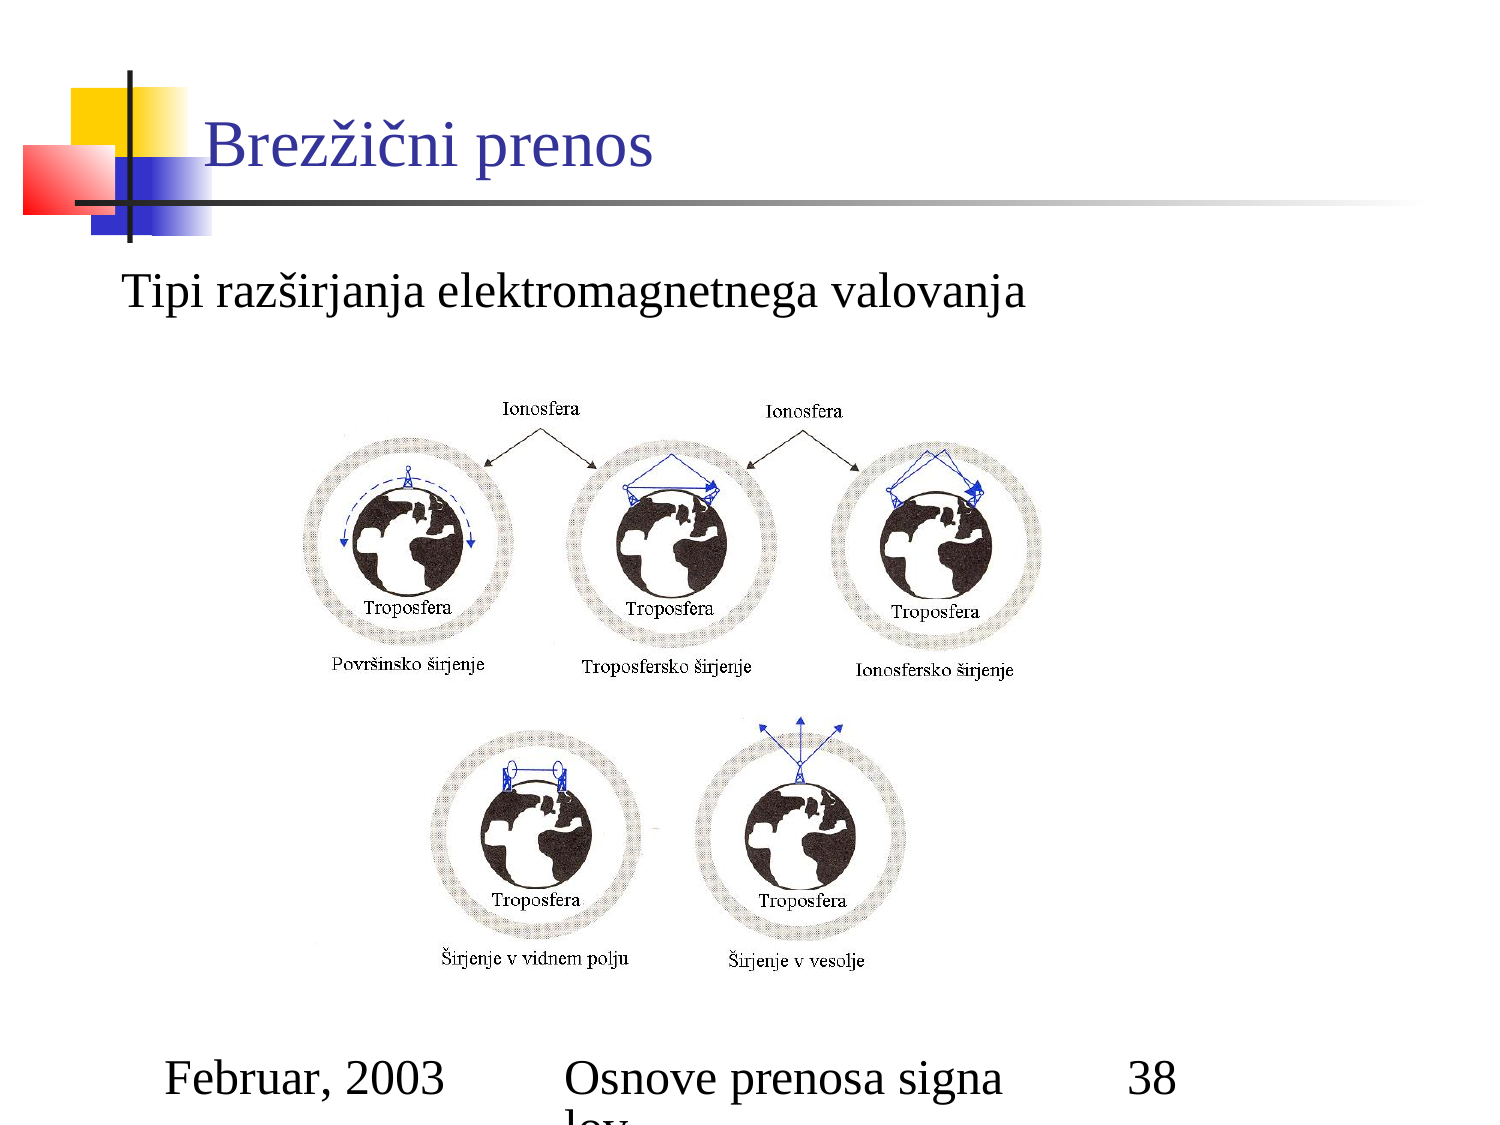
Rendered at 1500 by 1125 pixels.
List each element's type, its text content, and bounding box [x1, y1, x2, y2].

title Brezžični prenos [188, 92, 1468, 188]
picture [287, 399, 1053, 977]
list Tipi razširjanja elektromagnetnega valovanja [50, 249, 1469, 351]
